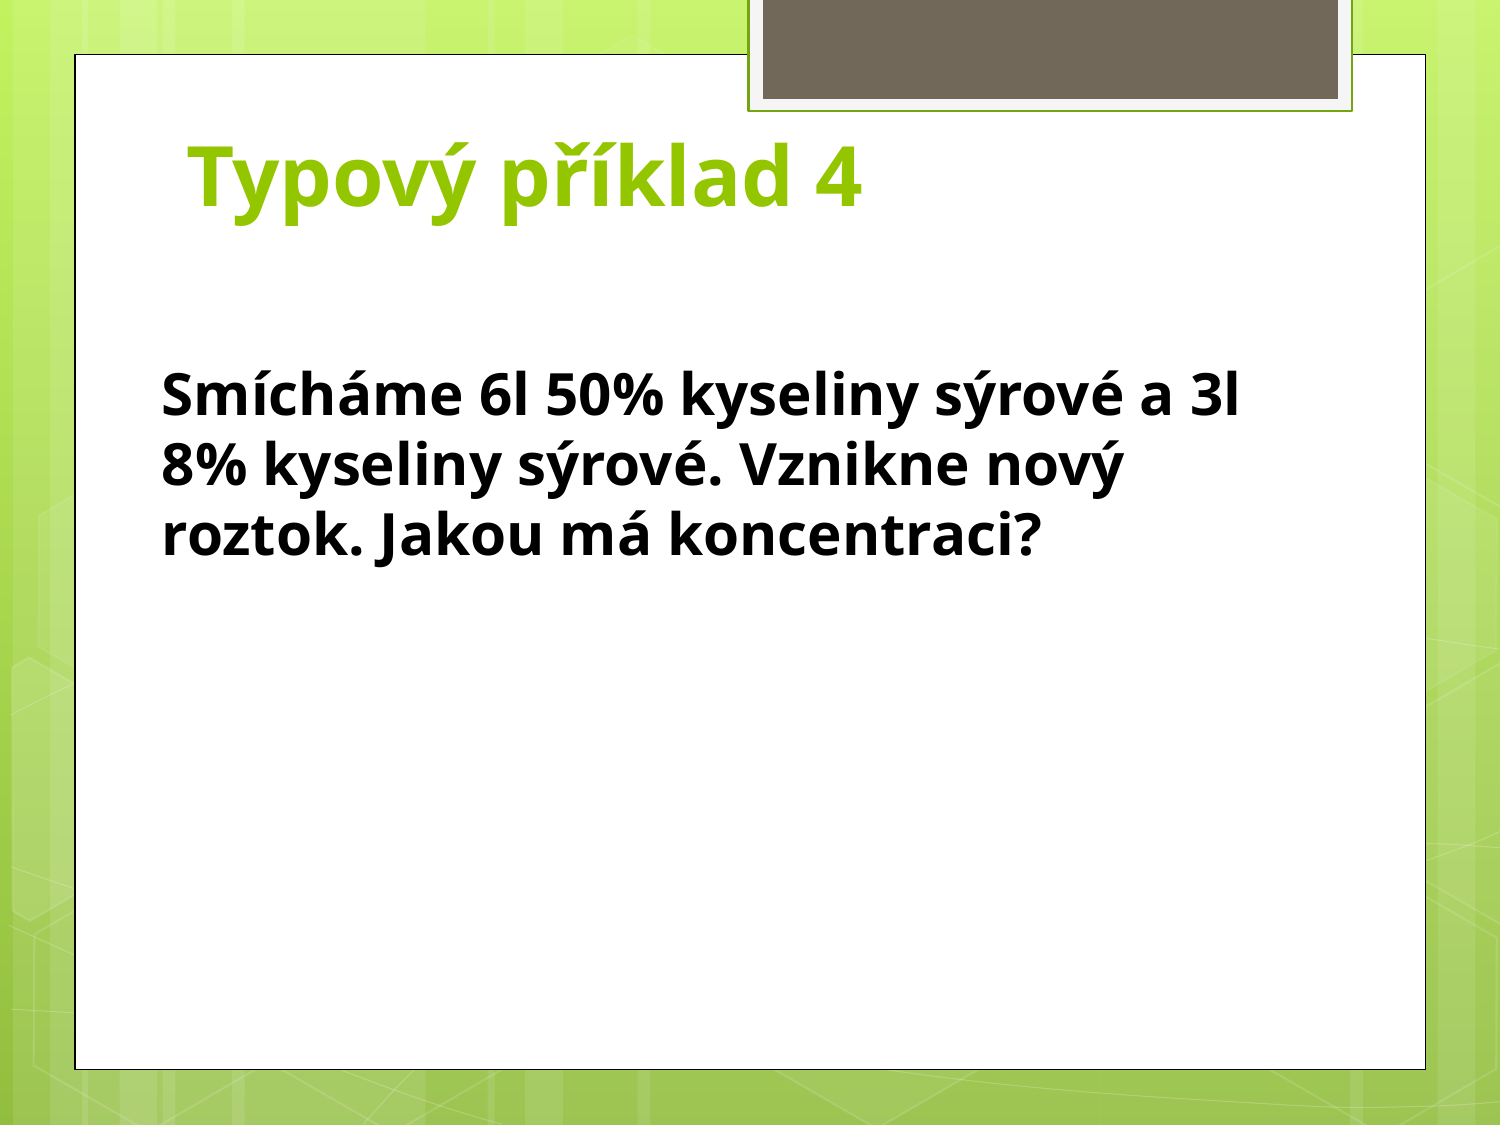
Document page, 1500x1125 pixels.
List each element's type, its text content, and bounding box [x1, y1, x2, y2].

text_box Smícháme 6l 50% kyseliny sýrové a 3l 8% kyseliny sýrové. Vznikne nový roztok. Jakou má koncentraci? [147, 350, 1340, 575]
title Typový příklad 4 [171, 42, 1415, 231]
